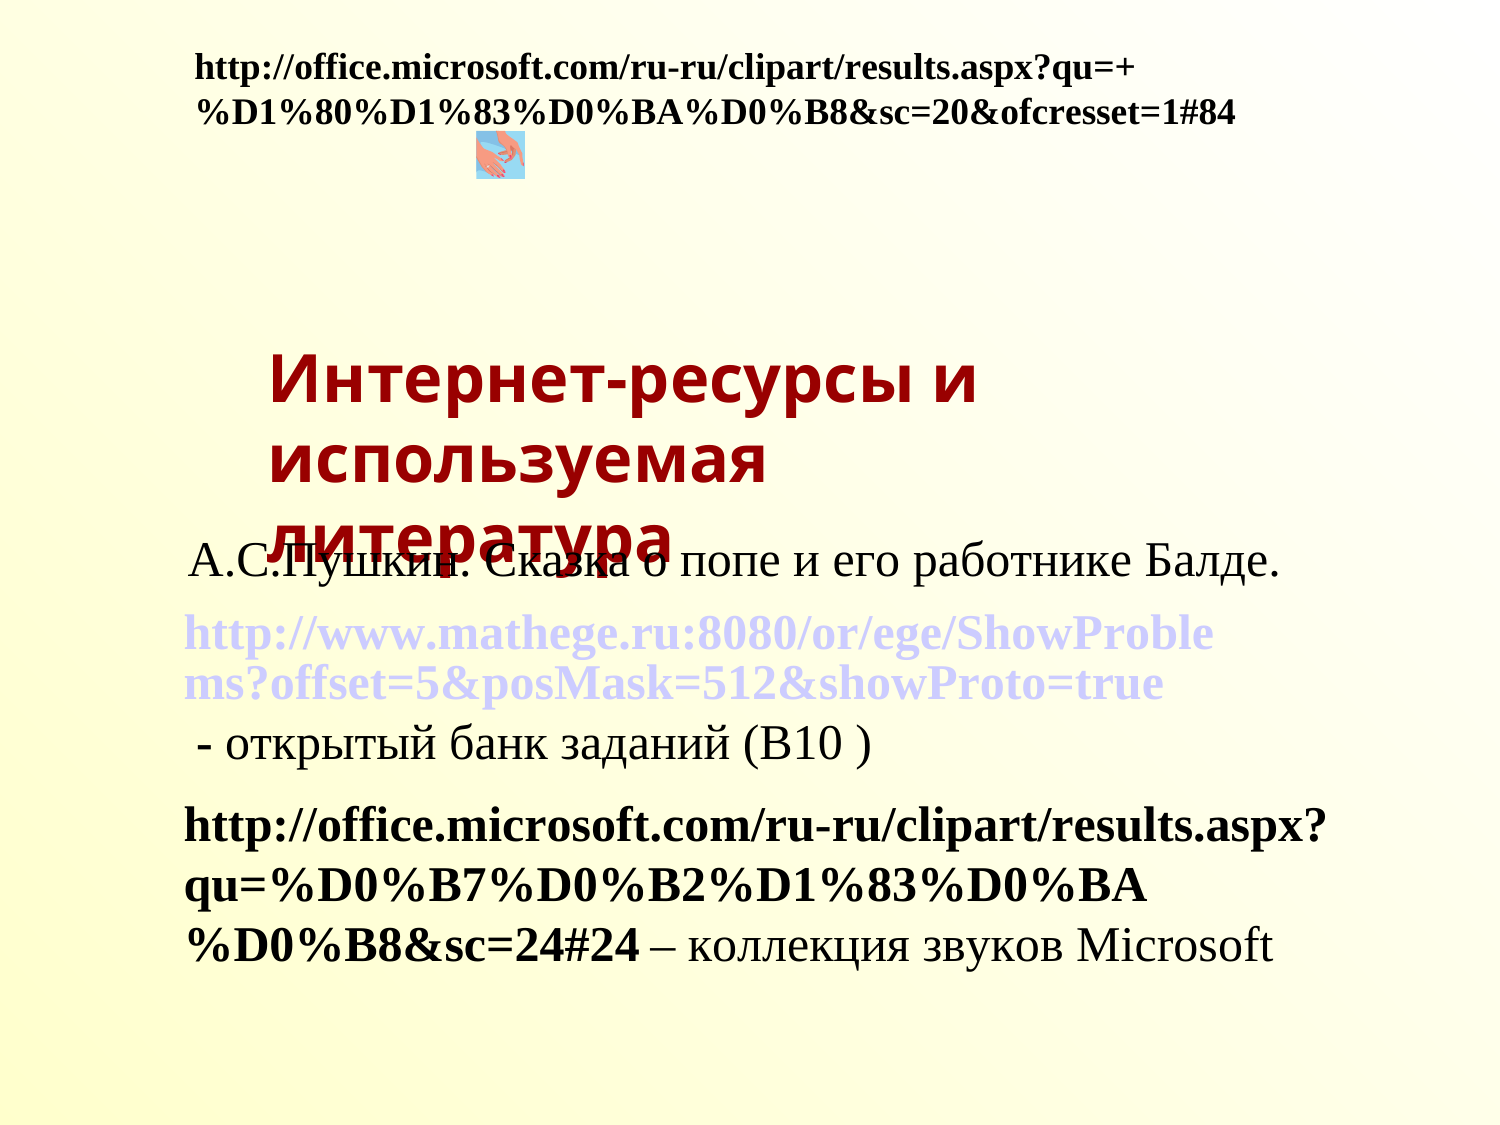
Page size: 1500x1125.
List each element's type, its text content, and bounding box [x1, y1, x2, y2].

text_box Интернет-ресурсы и используемая литература [253, 328, 1204, 518]
text_box http://www.mathege.ru:8080/or/ege/ShowProblems?offset=5&posMask=512&showProto=true - открытый банк заданий (В10 ) [168, 591, 1265, 728]
text_box А.С.Пушкин. Сказка о попе и его работнике Балде. [172, 518, 1423, 595]
text_box http://office.microsoft.com/ru-ru/clipart/results.aspx?qu=+%D1%80%D1%83%D0%BA%D0%B8&sc=20&ofcresset=1#84 [179, 34, 1455, 140]
text_box http://office.microsoft.com/ru-ru/clipart/results.aspx?qu=%D0%B7%D0%B2%D1%83%D0%BA%D0%B8&sc=24#24– коллекция звуков Microsoft [168, 783, 1380, 979]
picture [476, 130, 526, 180]
